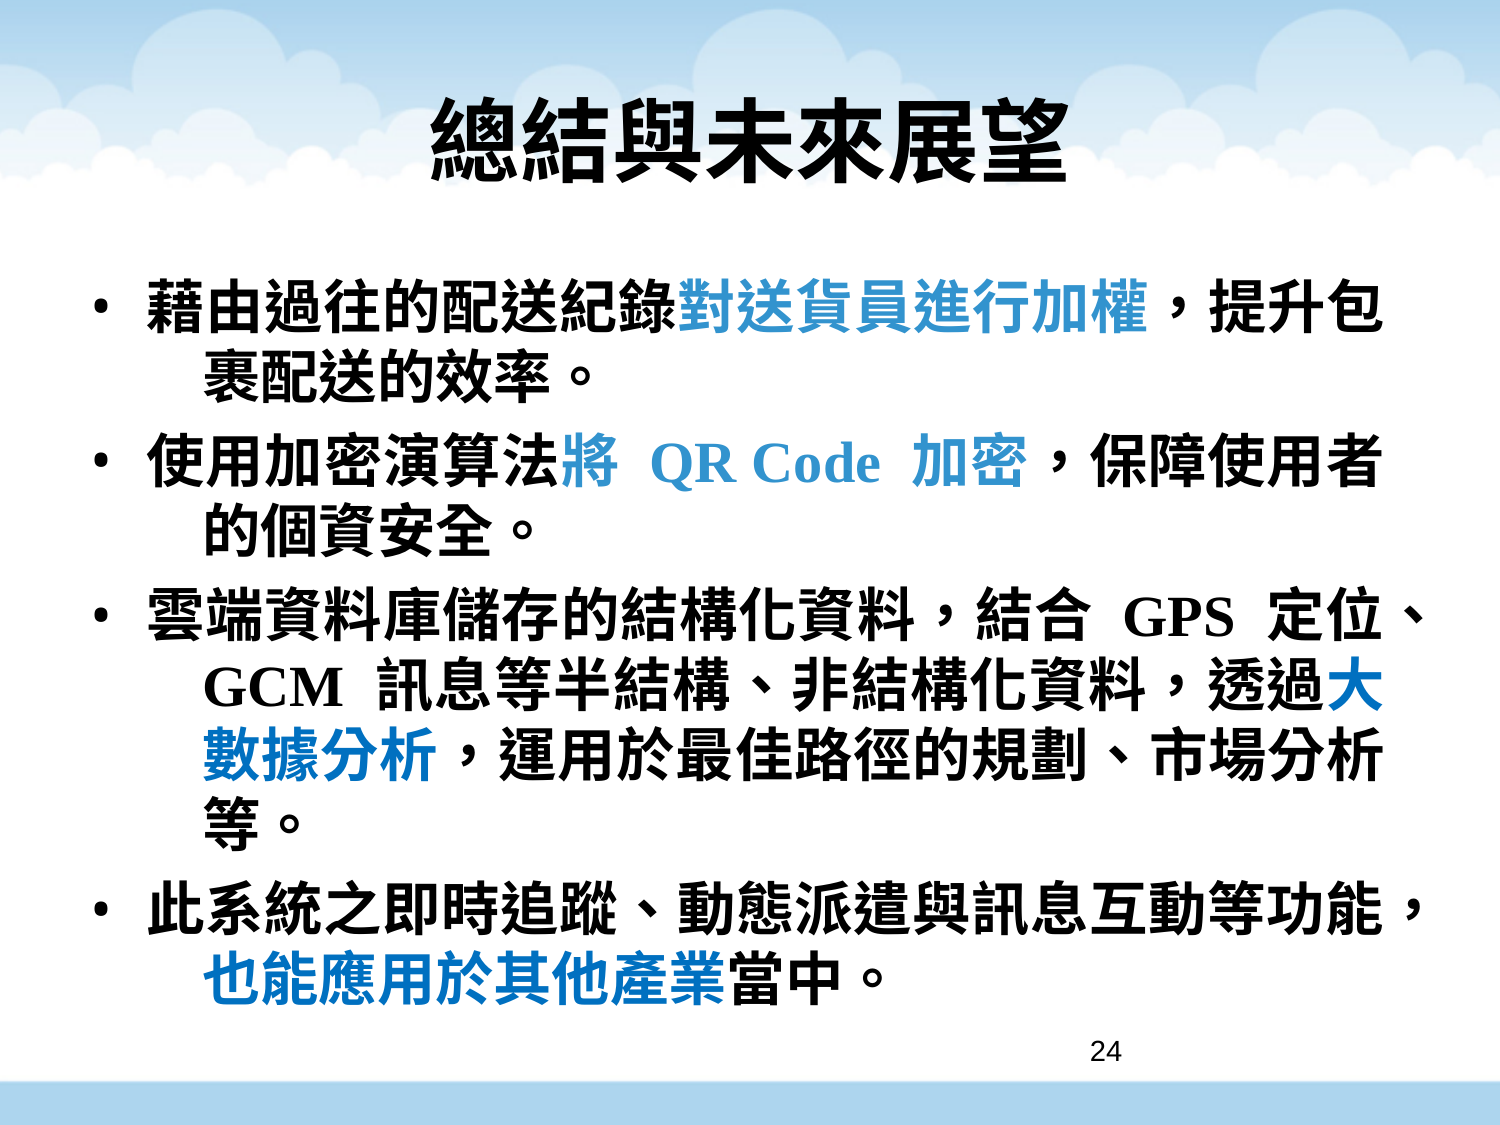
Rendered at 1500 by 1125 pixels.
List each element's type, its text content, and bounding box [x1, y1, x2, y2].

list 藉由過往的配送紀錄對送貨員進行加權，提升包裹配送的效率。 使用加密演算法將 QR Code 加密，保障使用者的個資安全。 雲端資料庫儲存的結構化資料，結合 GPS 定位、GCM 訊息等半結構、非結構化資料，透過大數據分析，運用於最佳路徑的規劃、市場分析等。 此系統之即時追蹤、動態派遣與訊息互動等功能，也能應用於其他產業當中。 [75, 262, 1400, 1094]
text_box [1074, 1024, 1426, 1103]
picture [0, 0, 1500, 1125]
title 總結與未來展望 [75, 45, 1426, 233]
